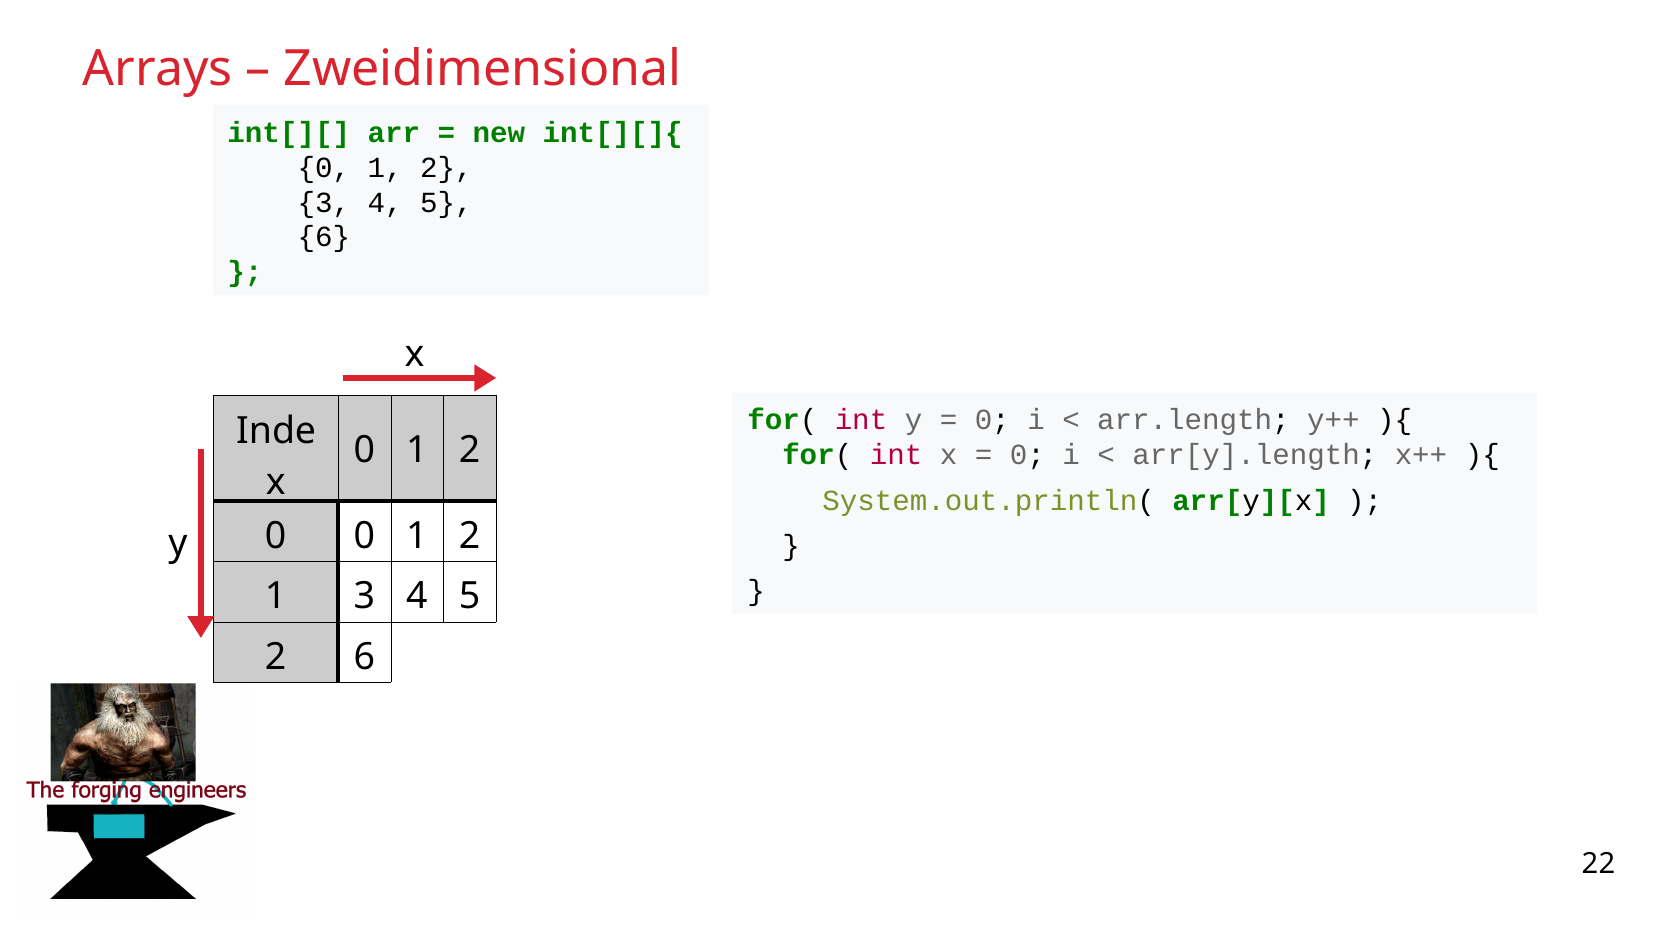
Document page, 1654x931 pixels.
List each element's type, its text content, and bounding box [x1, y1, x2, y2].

title Arrays – Zweidimensional [82, 37, 1571, 95]
table_cell [392, 623, 496, 682]
table_header 1 [392, 396, 443, 499]
table_cell 2 [214, 623, 336, 682]
table_cell 1 [392, 503, 443, 561]
table_header Index [214, 396, 338, 499]
table_cell 4 [392, 562, 443, 622]
table_cell 1 [214, 562, 336, 622]
text_box x [389, 319, 438, 378]
text_box for( int y = 0; i < arr.length; y++ ){ for( int x = 0; i < arr[y].length; x++ ){ System.out.println( arr[y][x] ); } } [732, 393, 1537, 614]
table_cell 2 [444, 503, 496, 561]
table_cell 3 [340, 562, 391, 622]
text_box int[][] arr = new int[][]{ {0, 1, 2}, {3, 4, 5}, {6} }; [213, 105, 709, 295]
picture [17, 679, 254, 916]
table_cell 0 [214, 503, 336, 561]
table_header 0 [339, 396, 391, 499]
table_header 2 [444, 396, 496, 499]
table_cell 6 [340, 623, 391, 682]
table_cell 5 [444, 562, 496, 622]
table_cell 0 [340, 503, 391, 561]
text_box y [153, 508, 237, 567]
